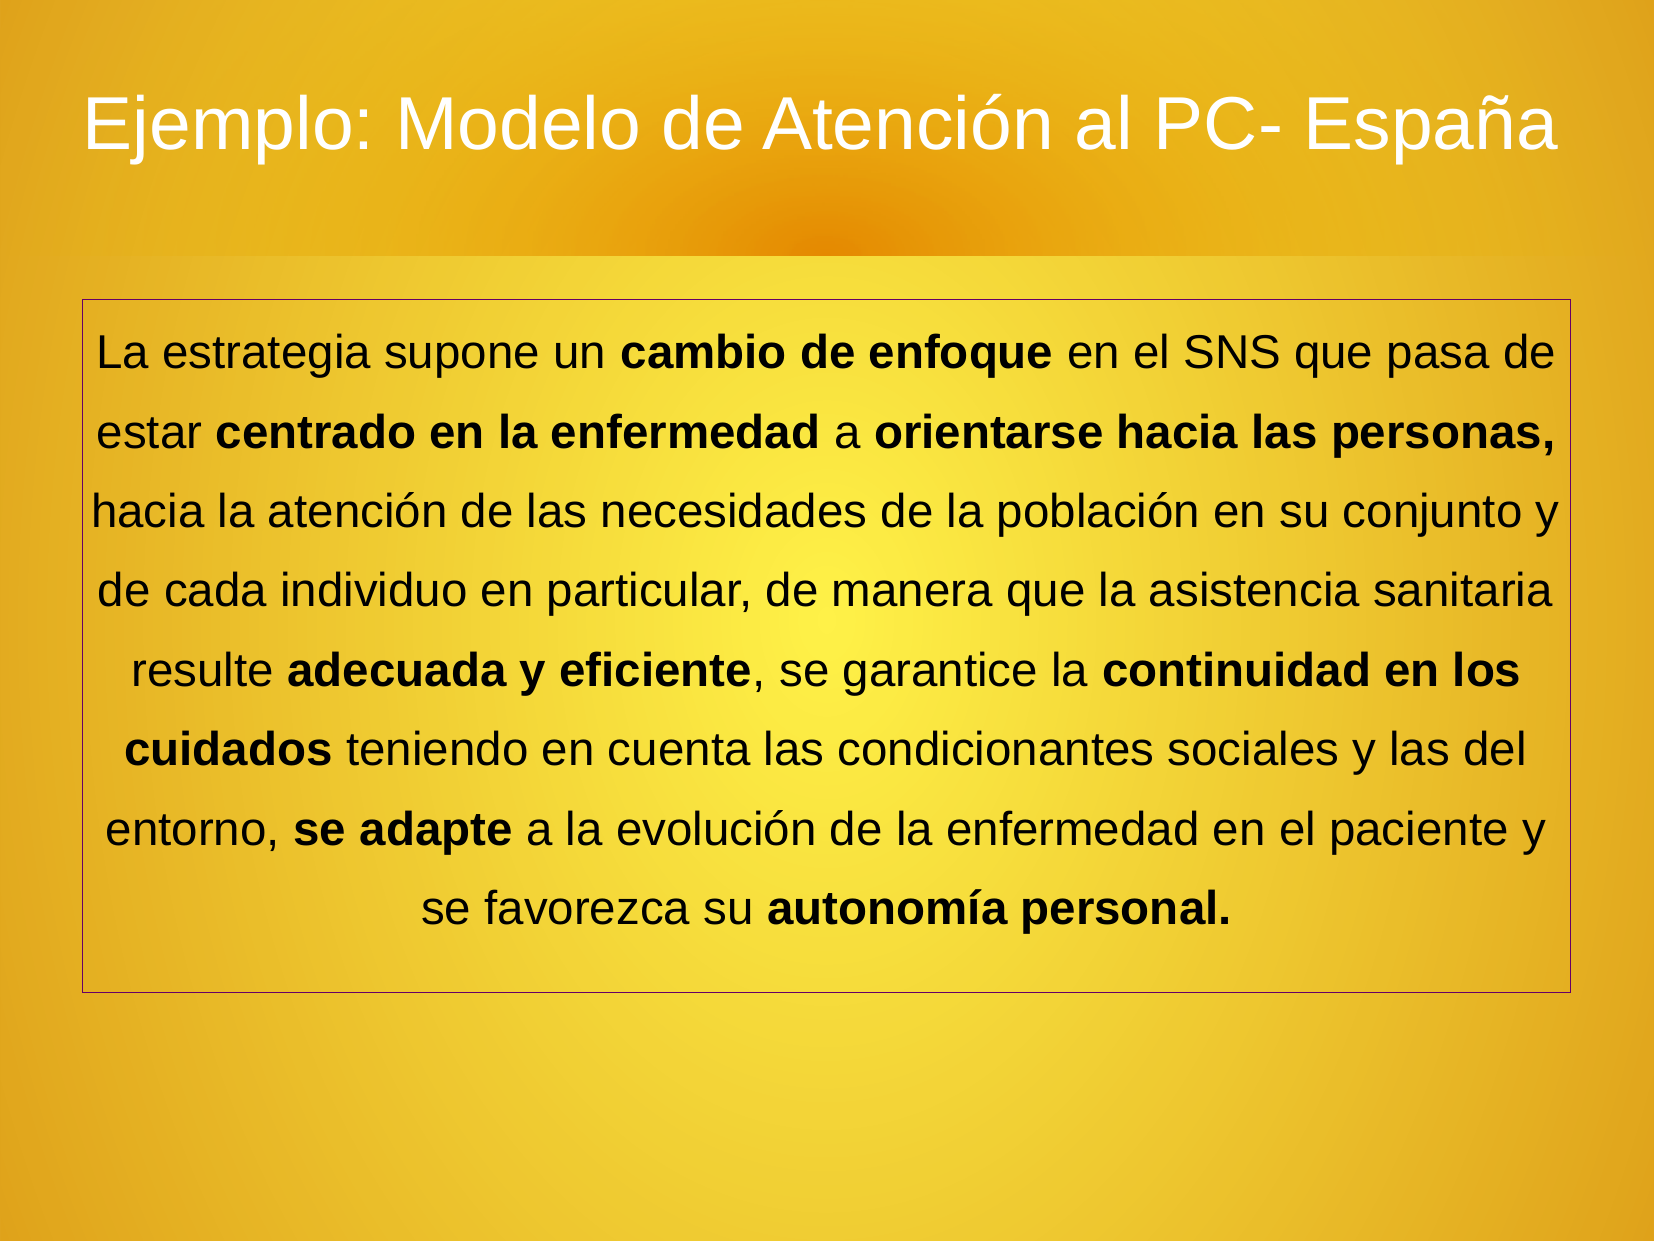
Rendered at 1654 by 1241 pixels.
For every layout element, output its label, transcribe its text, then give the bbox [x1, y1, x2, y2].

title Ejemplo: Modelo de Atención al PC- España [82, 46, 1571, 201]
list La estrategia supone un cambio de enfoque en el SNS que pasa de estar centrado en la enfermedad a orientarse hacia las personas, hacia la atención de las necesidades de la población en su conjunto y de cada individuo en particular, de manera que la asistencia sanitaria resulte adecuada y eficiente, se garantice la continuidad en los cuidados teniendo en cuenta las condicionantes sociales y las del entorno, se adapte a la evolución de la enfermedad en el paciente y se favorezca su autonomía personal. [82, 299, 1571, 993]
